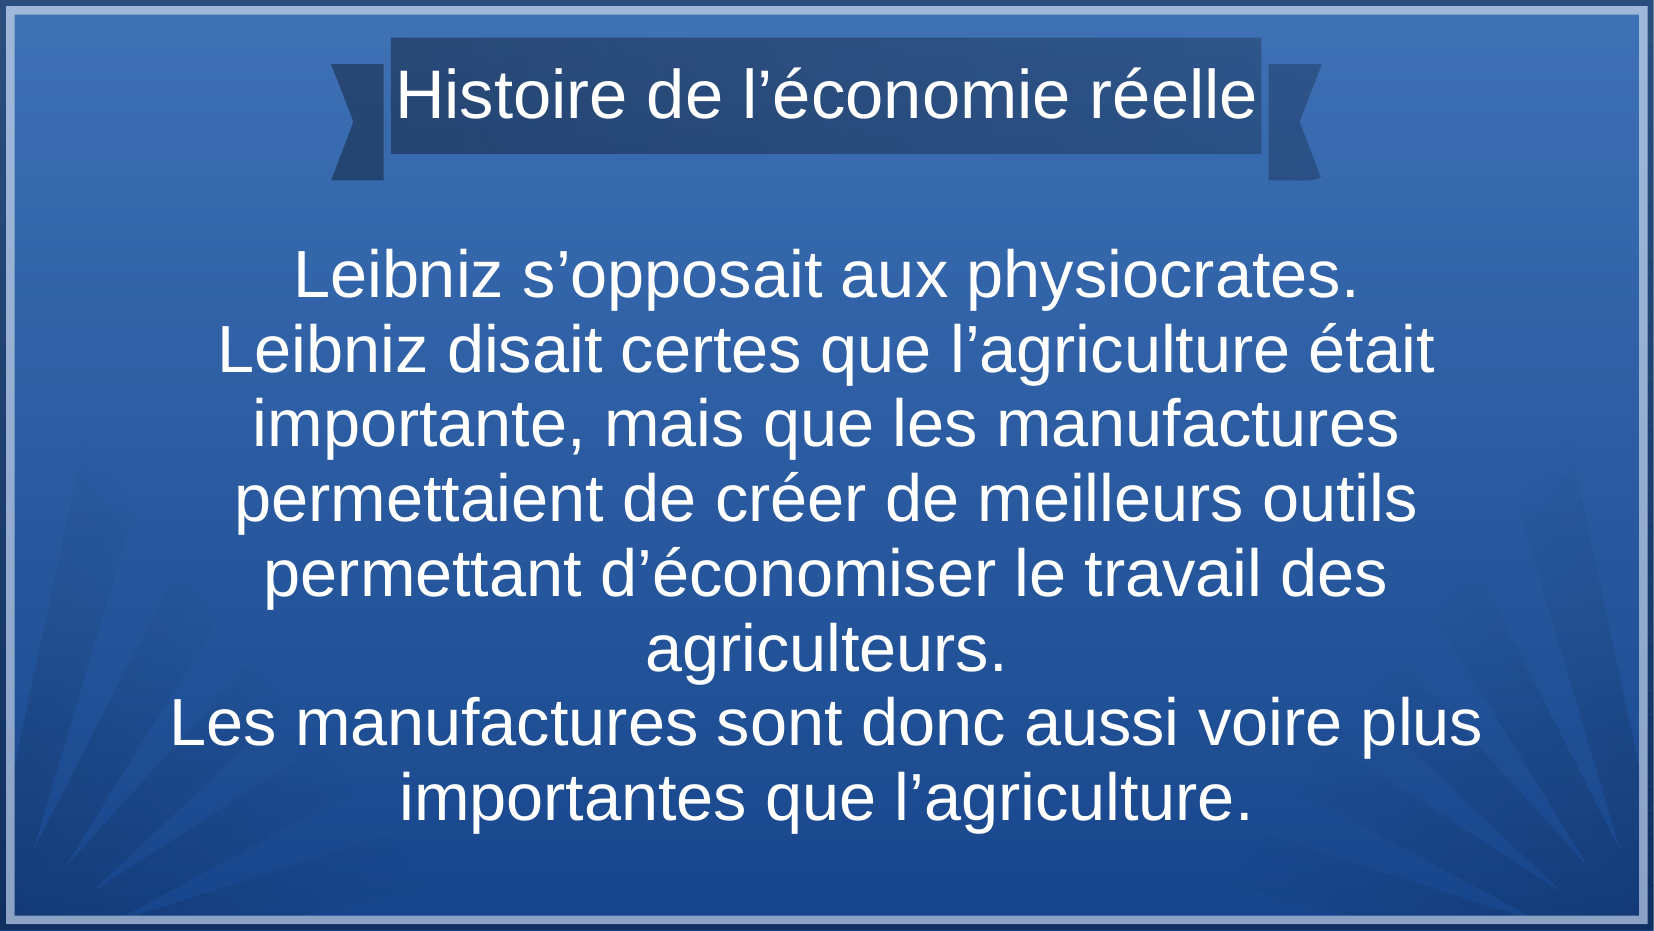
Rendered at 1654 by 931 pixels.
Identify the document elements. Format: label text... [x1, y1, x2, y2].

subtitle Leibniz s’opposait aux physiocrates. Leibniz disait certes que l’agriculture était importante, mais que les manufactures permettaient de créer de meilleurs outils permettant d’économiser le travail des agriculteurs. Les manufactures sont donc aussi voire plus importantes que l’agriculture. [82, 224, 1571, 848]
title Histoire de l’économie réelle [389, 35, 1264, 154]
